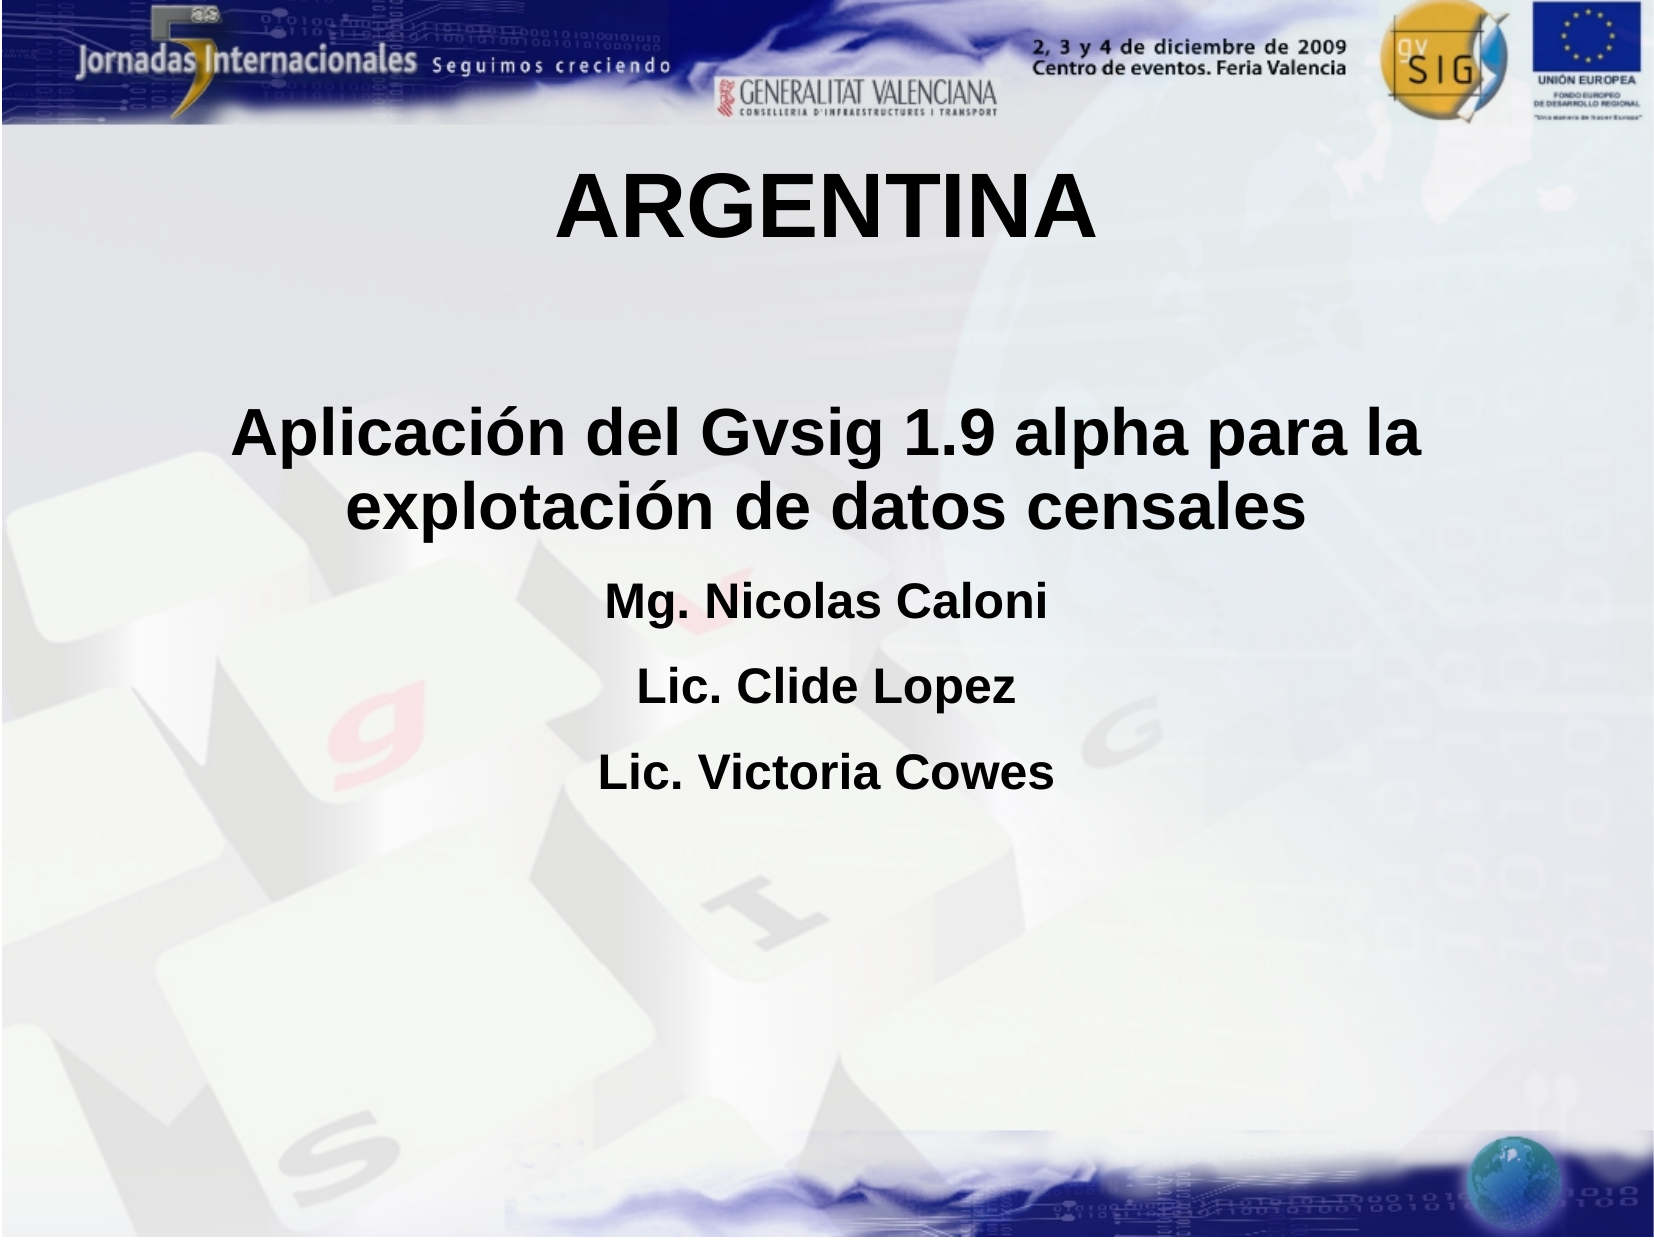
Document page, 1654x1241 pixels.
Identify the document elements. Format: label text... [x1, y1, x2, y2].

picture [2, 0, 1654, 1237]
title ARGENTINA [82, 109, 1571, 290]
list Aplicación del Gvsig 1.9 alpha para la explotación de datos censales Mg. Nicolas Caloni Lic. Clide Lopez Lic. Victoria Cowes [82, 290, 1571, 1094]
